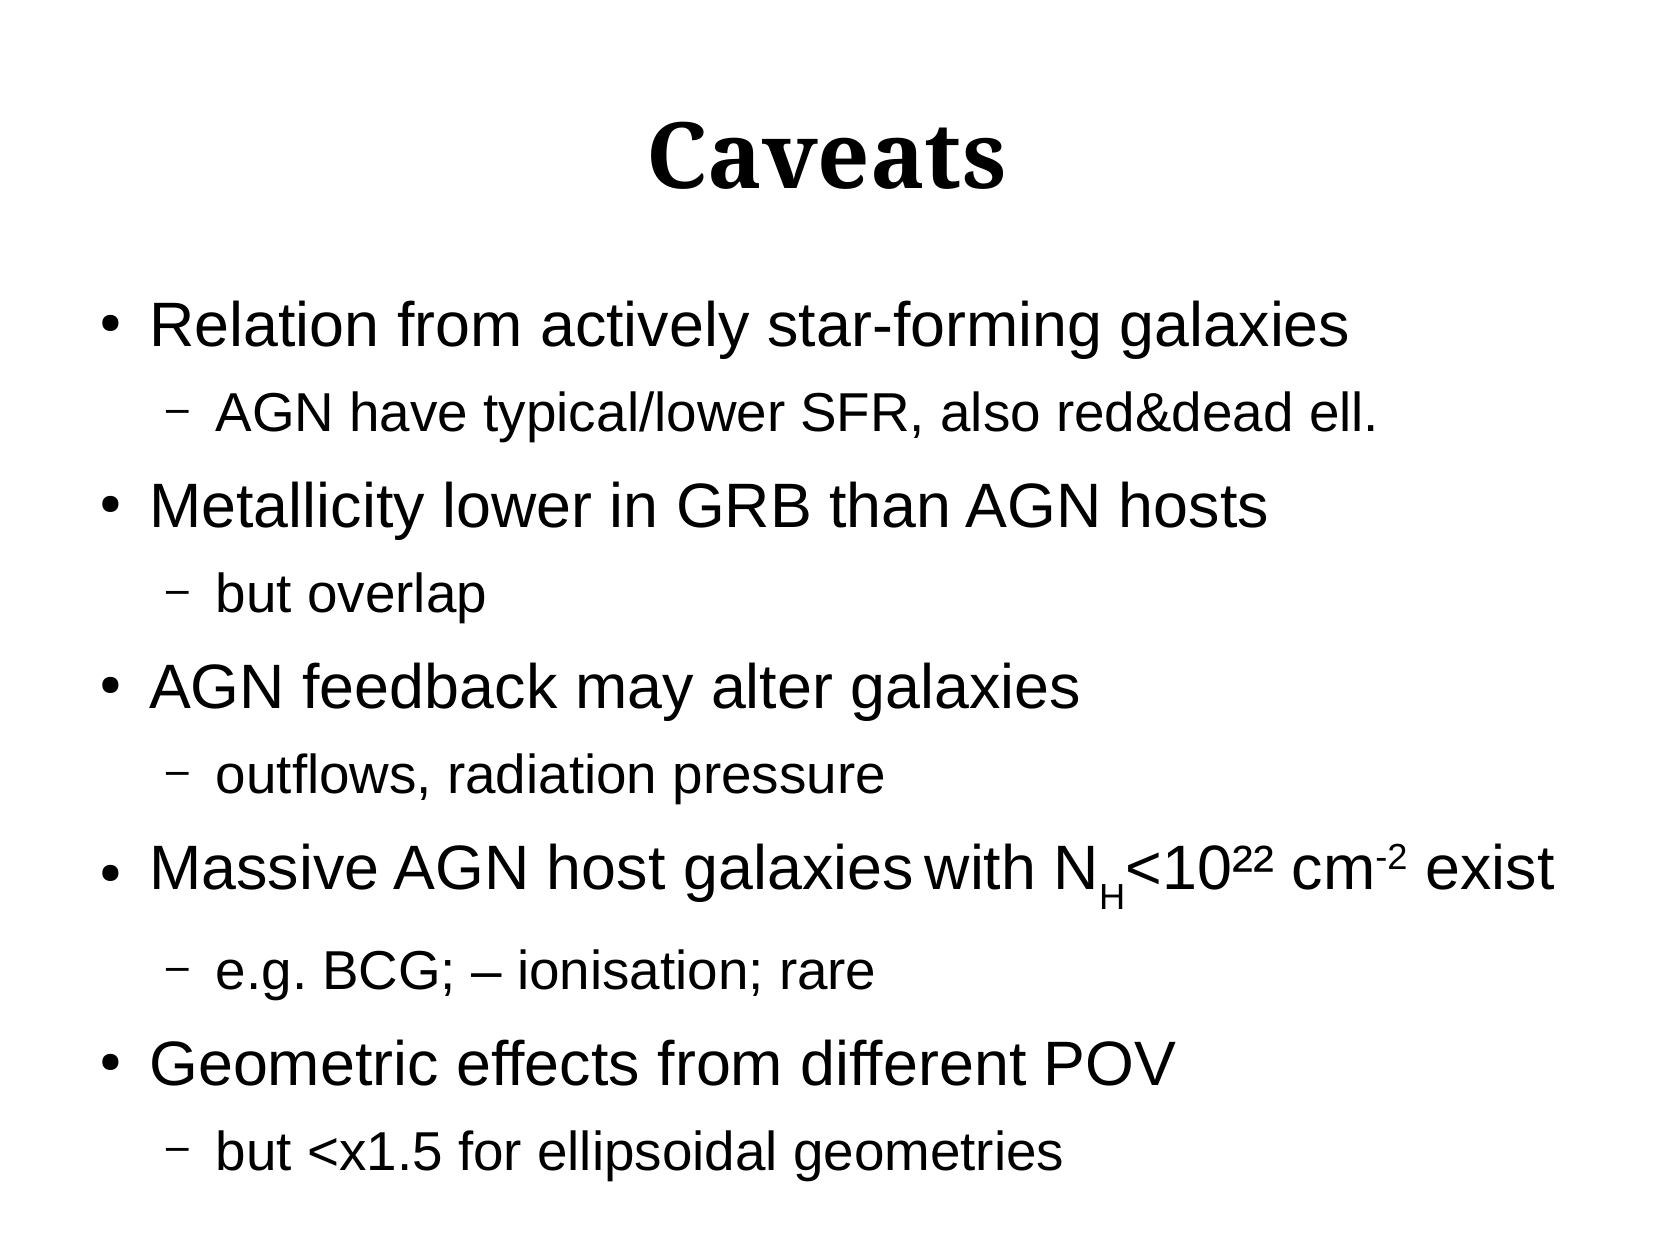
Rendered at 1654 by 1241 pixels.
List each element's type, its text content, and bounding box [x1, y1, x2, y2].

title Caveats [82, 49, 1571, 257]
list Relation from actively star-forming galaxies AGN have typical/lower SFR, also red&dead ell. Metallicity lower in GRB than AGN hosts but overlap AGN feedback may alter galaxies outflows, radiation pressure Massive AGN host galaxies with NH<10²² cm-2 exist e.g. BCG; – ionisation; rare Geometric effects from different POV but <x1.5 for ellipsoidal geometries [82, 290, 1571, 1201]
